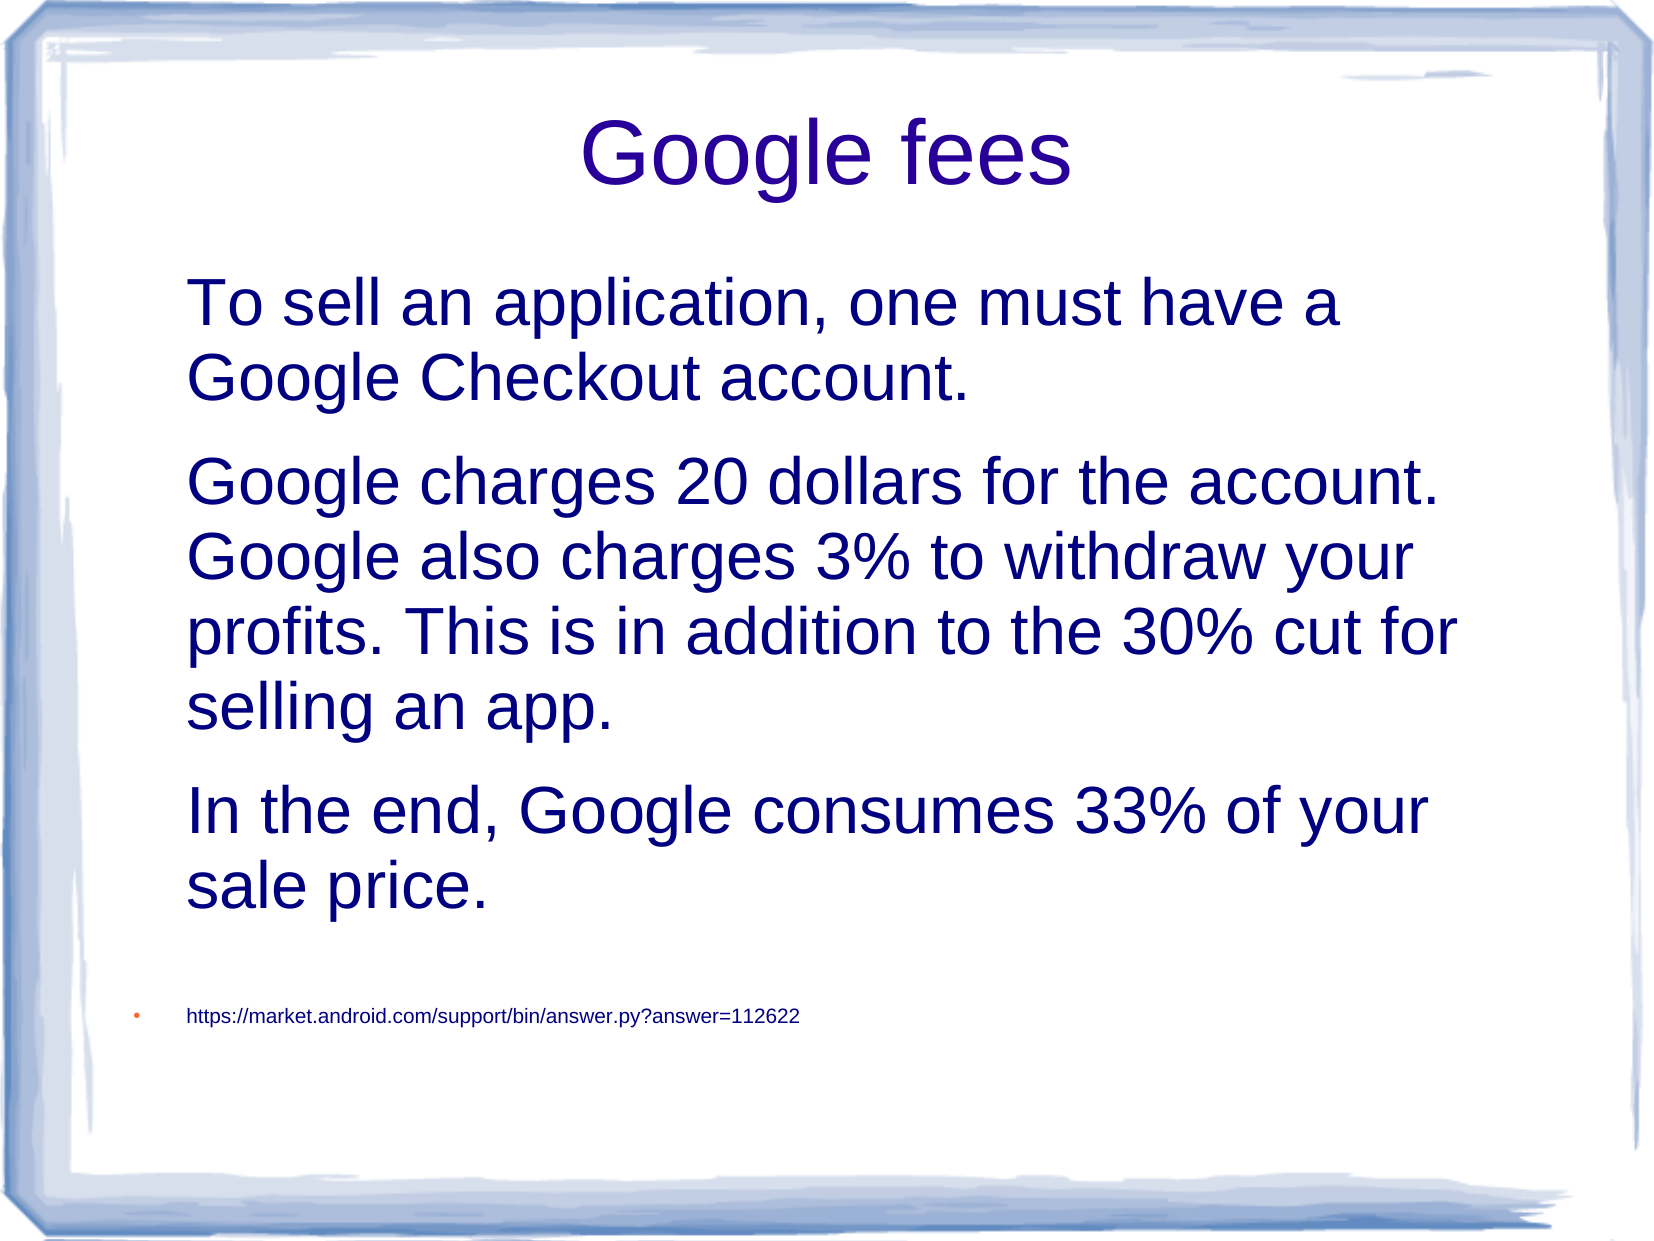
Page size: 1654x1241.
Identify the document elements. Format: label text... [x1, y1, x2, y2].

list To sell an application, one must have a Google Checkout account. Google charges 20 dollars for the account. Google also charges 3% to withdraw your profits. This is in addition to the 30% cut for selling an app. In the end, Google consumes 33% of your sale price. https://market.android.com/support/bin/answer.py?answer=112622 [115, 265, 1569, 1028]
picture [0, 0, 1654, 1241]
title Google fees [82, 56, 1571, 250]
